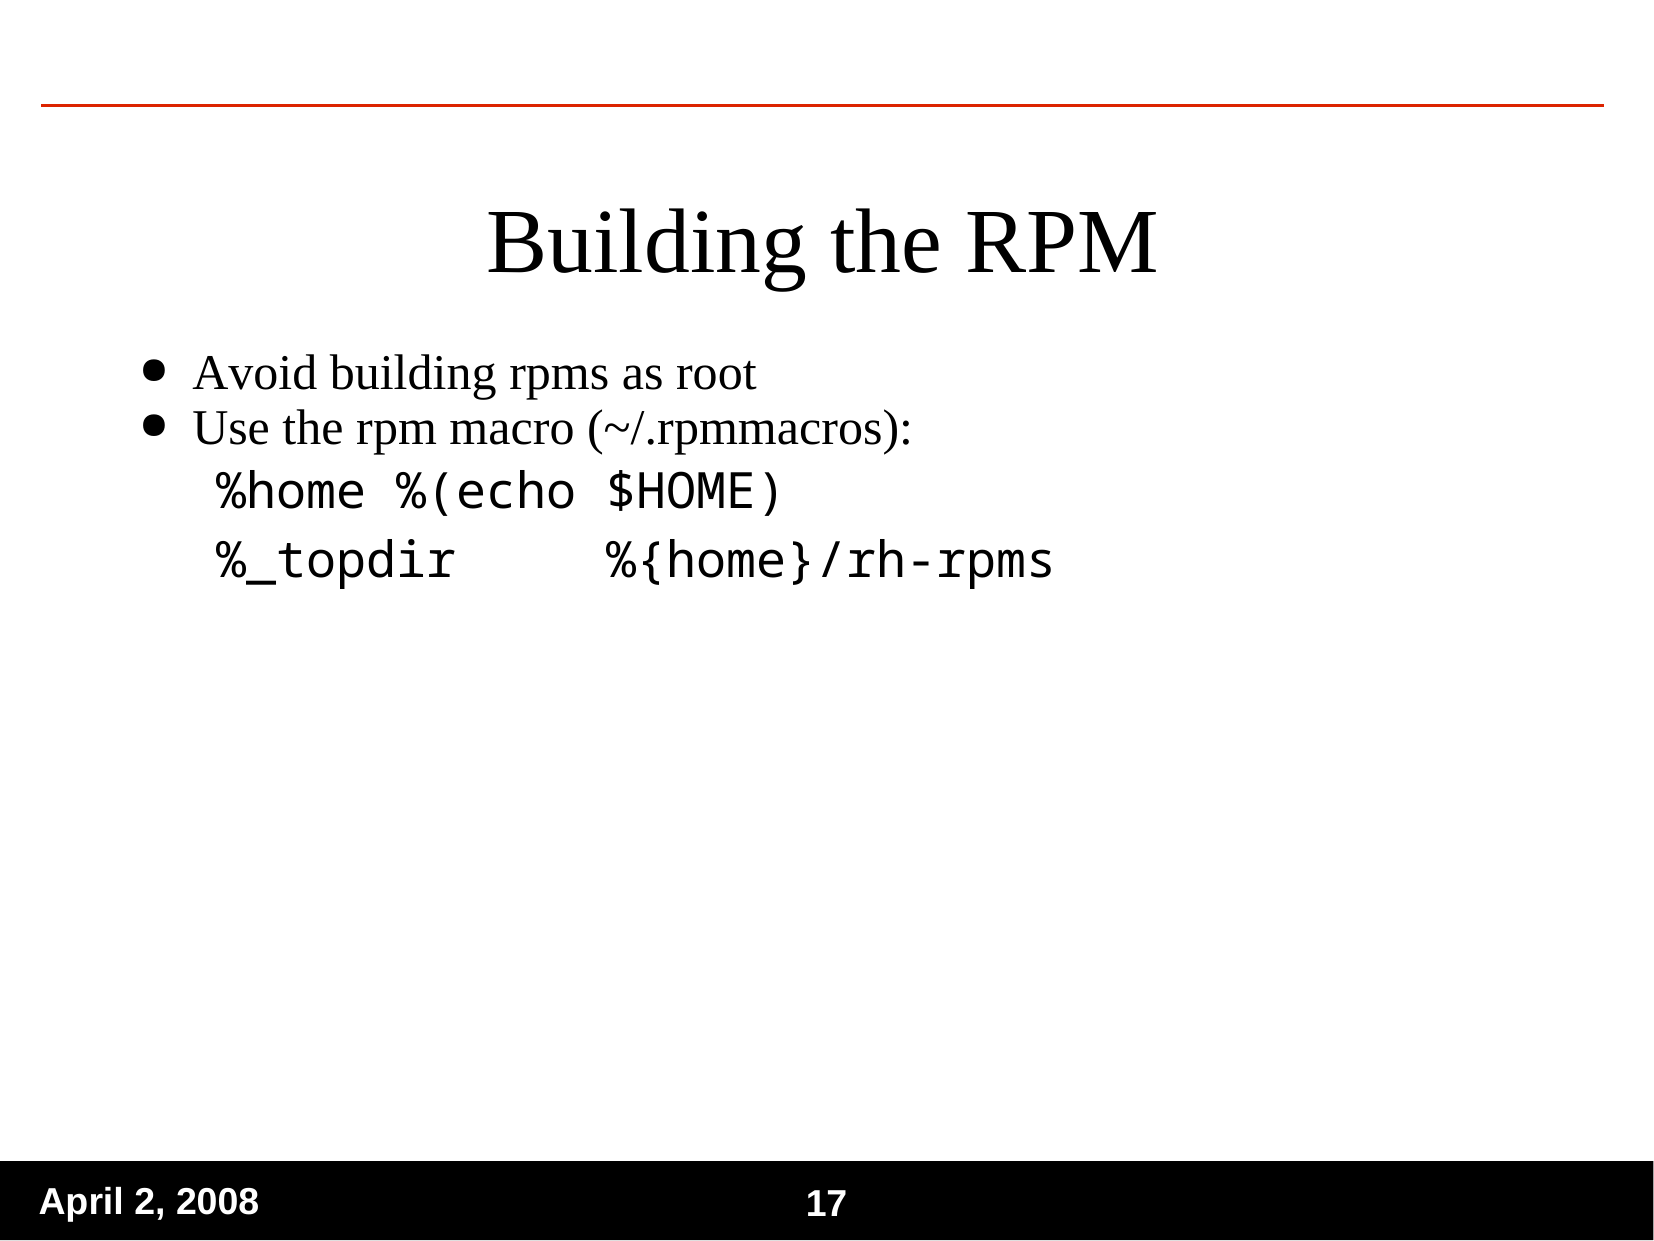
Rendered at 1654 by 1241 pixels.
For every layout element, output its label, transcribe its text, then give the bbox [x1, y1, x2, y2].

list Avoid building rpms as root Use the rpm macro (~/.rpmmacros): %home %(echo $HOME) %_topdir %{home}/rh-rpms [121, 344, 1534, 1127]
title Building the RPM [117, 137, 1530, 346]
